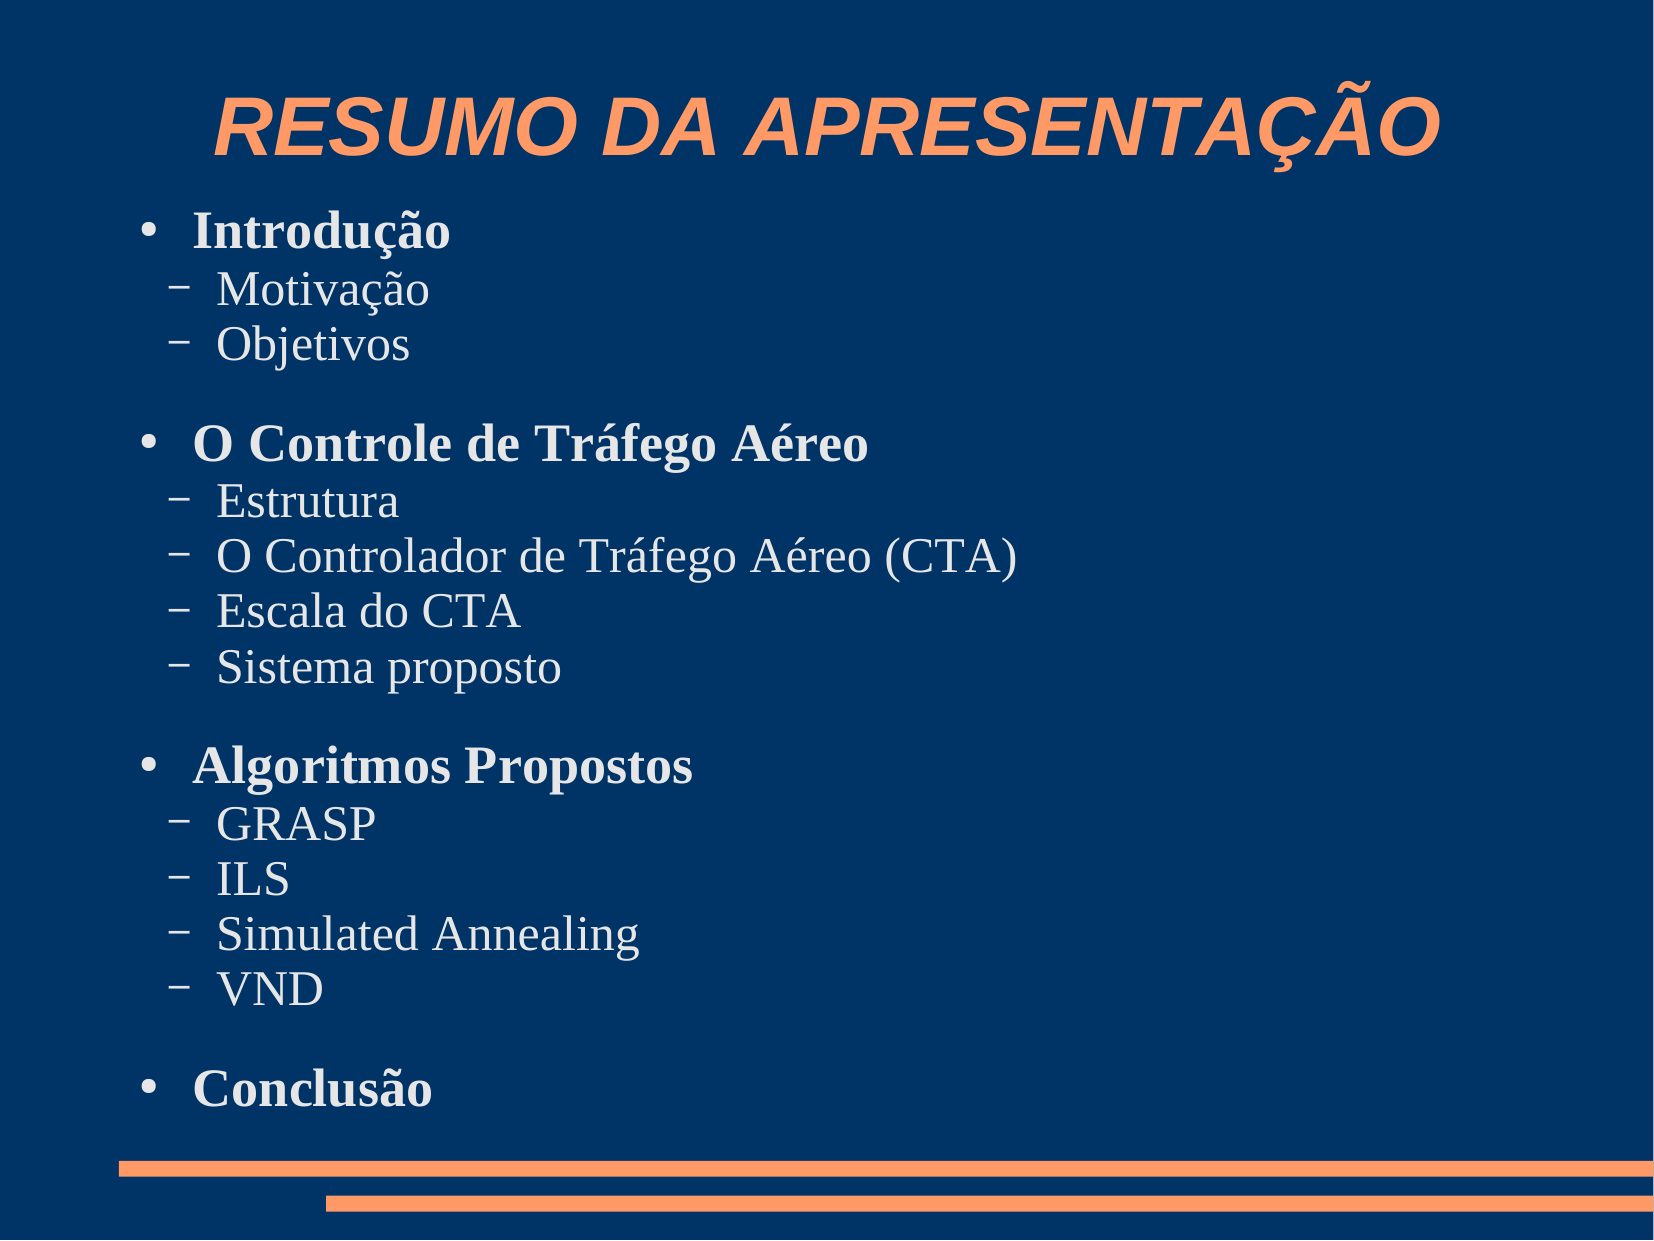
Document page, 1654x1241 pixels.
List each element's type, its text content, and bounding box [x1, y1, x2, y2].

title RESUMO DA APRESENTAÇÃO [121, 30, 1534, 200]
list Introdução Motivação Objetivos O Controle de Tráfego Aéreo Estrutura O Controlador de Tráfego Aéreo (CTA) Escala do CTA Sistema proposto Algoritmos Propostos GRASP ILS Simulated Annealing VND Conclusão [121, 200, 1561, 1137]
